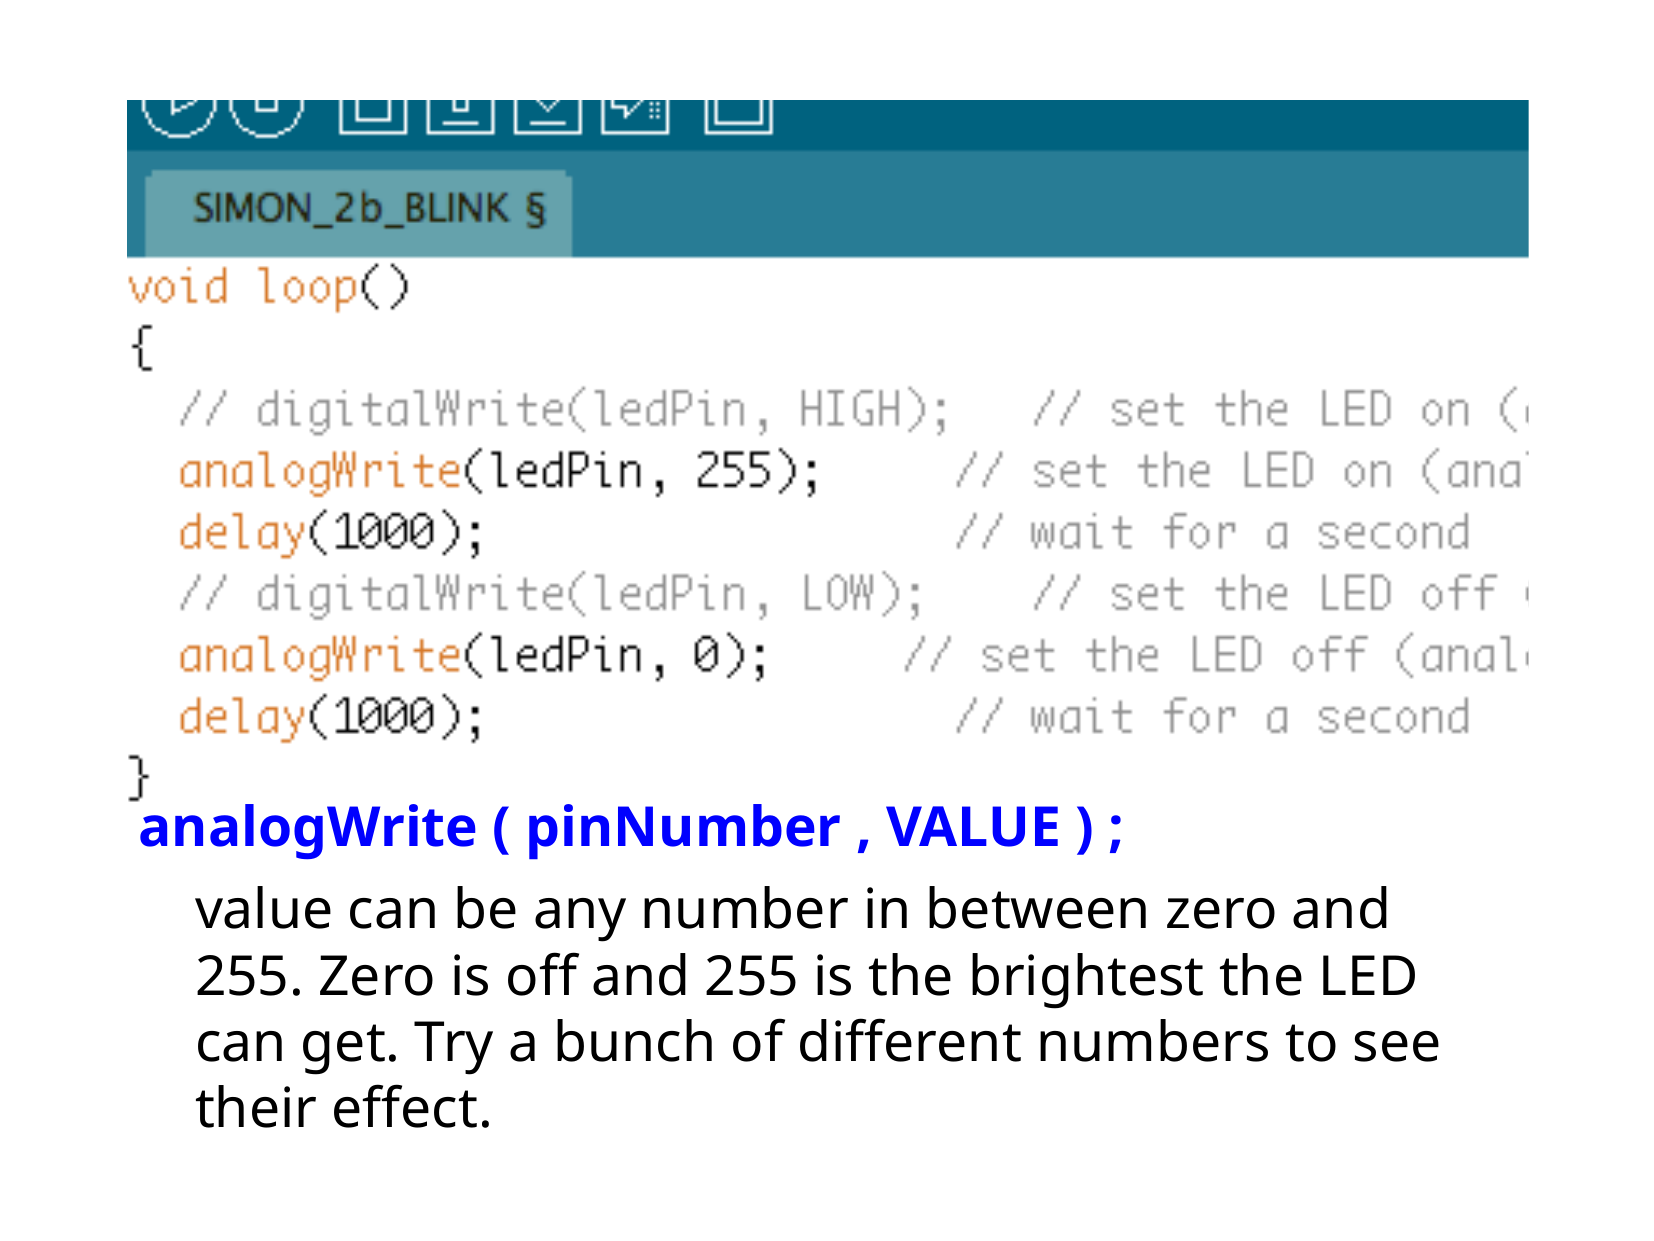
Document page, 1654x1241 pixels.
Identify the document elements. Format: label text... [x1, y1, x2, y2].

picture [124, 96, 1529, 358]
text_box analogWrite ( pinNumber , VALUE ) ; value can be any number in between zero and 255. Zero is off and 255 is the brightest the LED can get. Try a bunch of different numbers to see their effect. [123, 358, 1529, 1102]
